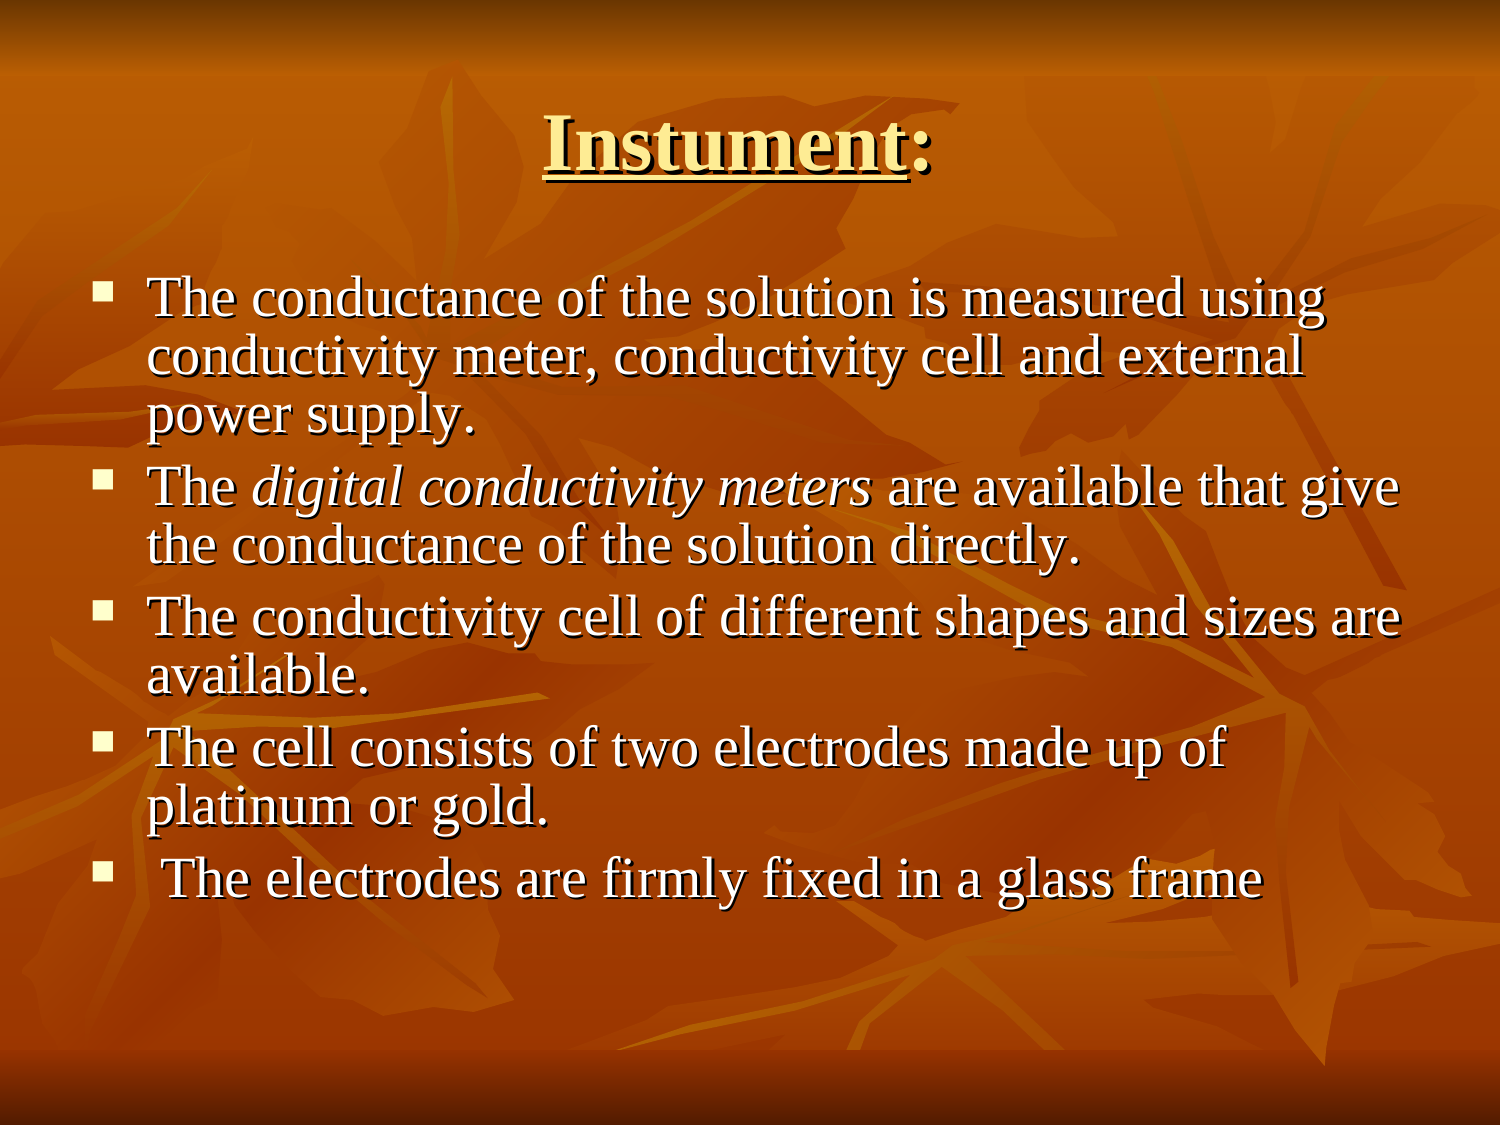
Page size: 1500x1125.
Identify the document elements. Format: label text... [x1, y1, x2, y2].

title Instument: [75, 45, 1426, 234]
list The conductance of the solution is measured using conductivity meter, conductivity cell and external power supply. The digital conductivity meters are available that give the conductance of the solution directly. The conductivity cell of different shapes and sizes are available. The cell consists of two electrodes made up of platinum or gold. The electrodes are firmly fixed in a glass frame [75, 262, 1426, 1006]
